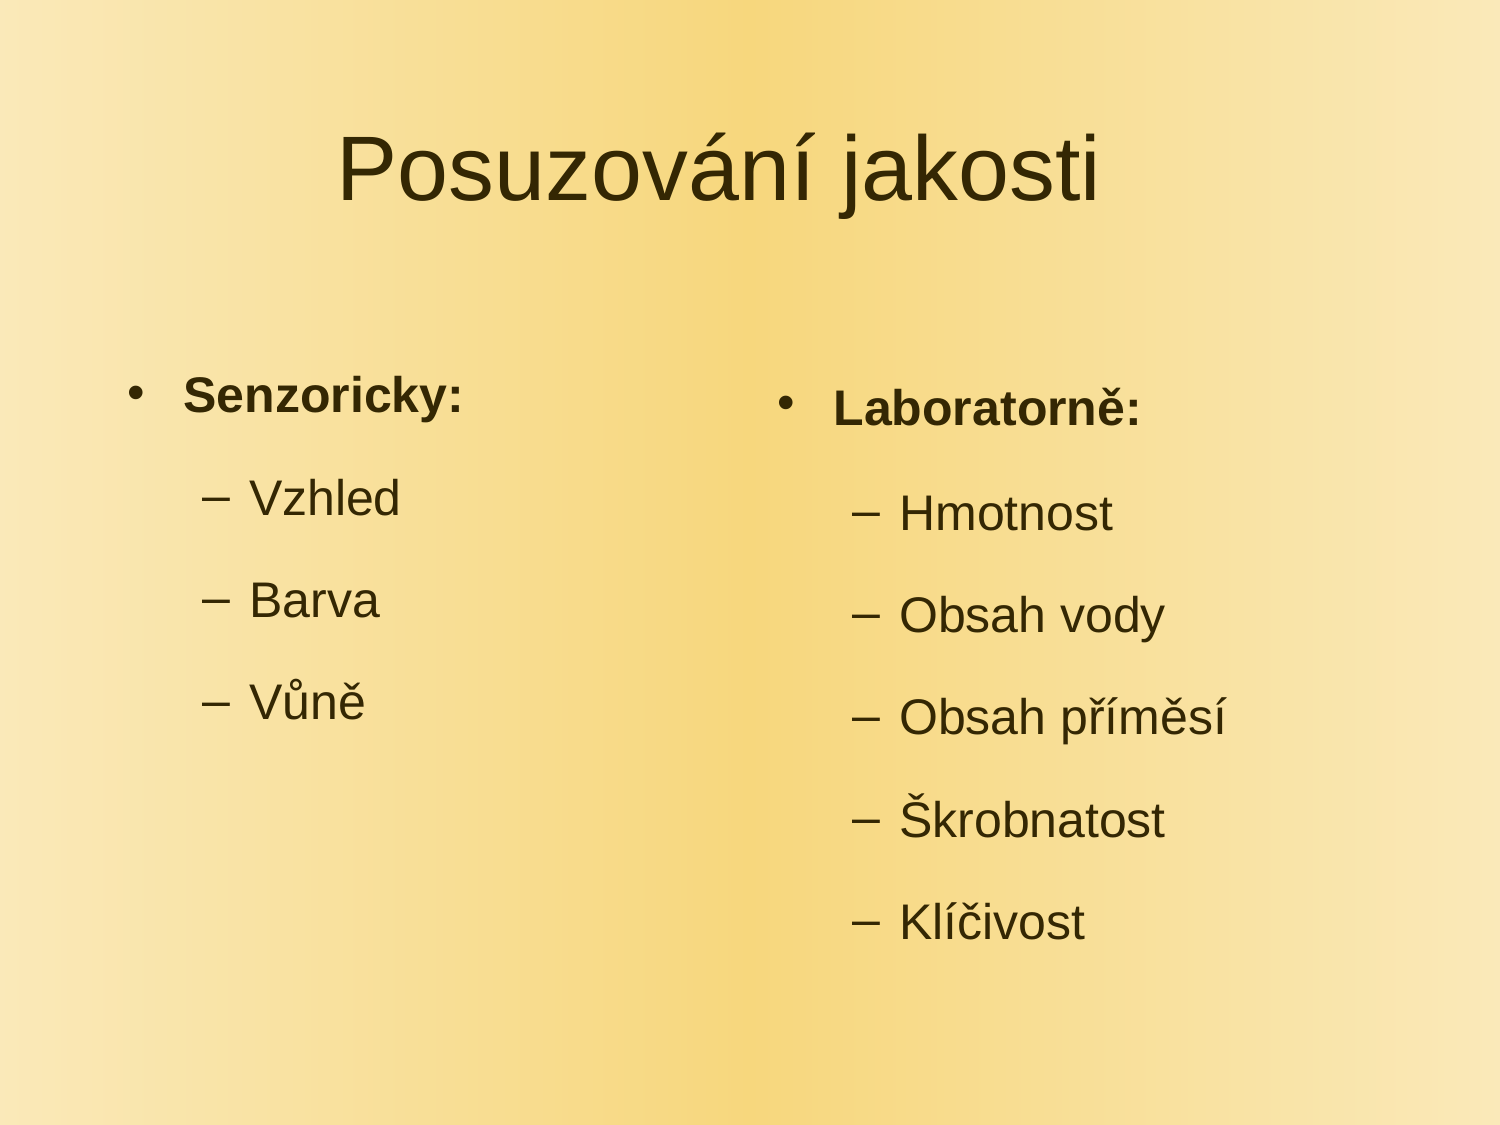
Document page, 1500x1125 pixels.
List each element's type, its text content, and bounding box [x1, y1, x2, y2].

list Senzoricky: Vzhled Barva Vůně [112, 324, 738, 1001]
title Posuzování jakosti [82, 70, 1358, 258]
list Laboratorně: Hmotnost Obsah vody Obsah příměsí Škrobnatost Klíčivost [762, 324, 1388, 1125]
